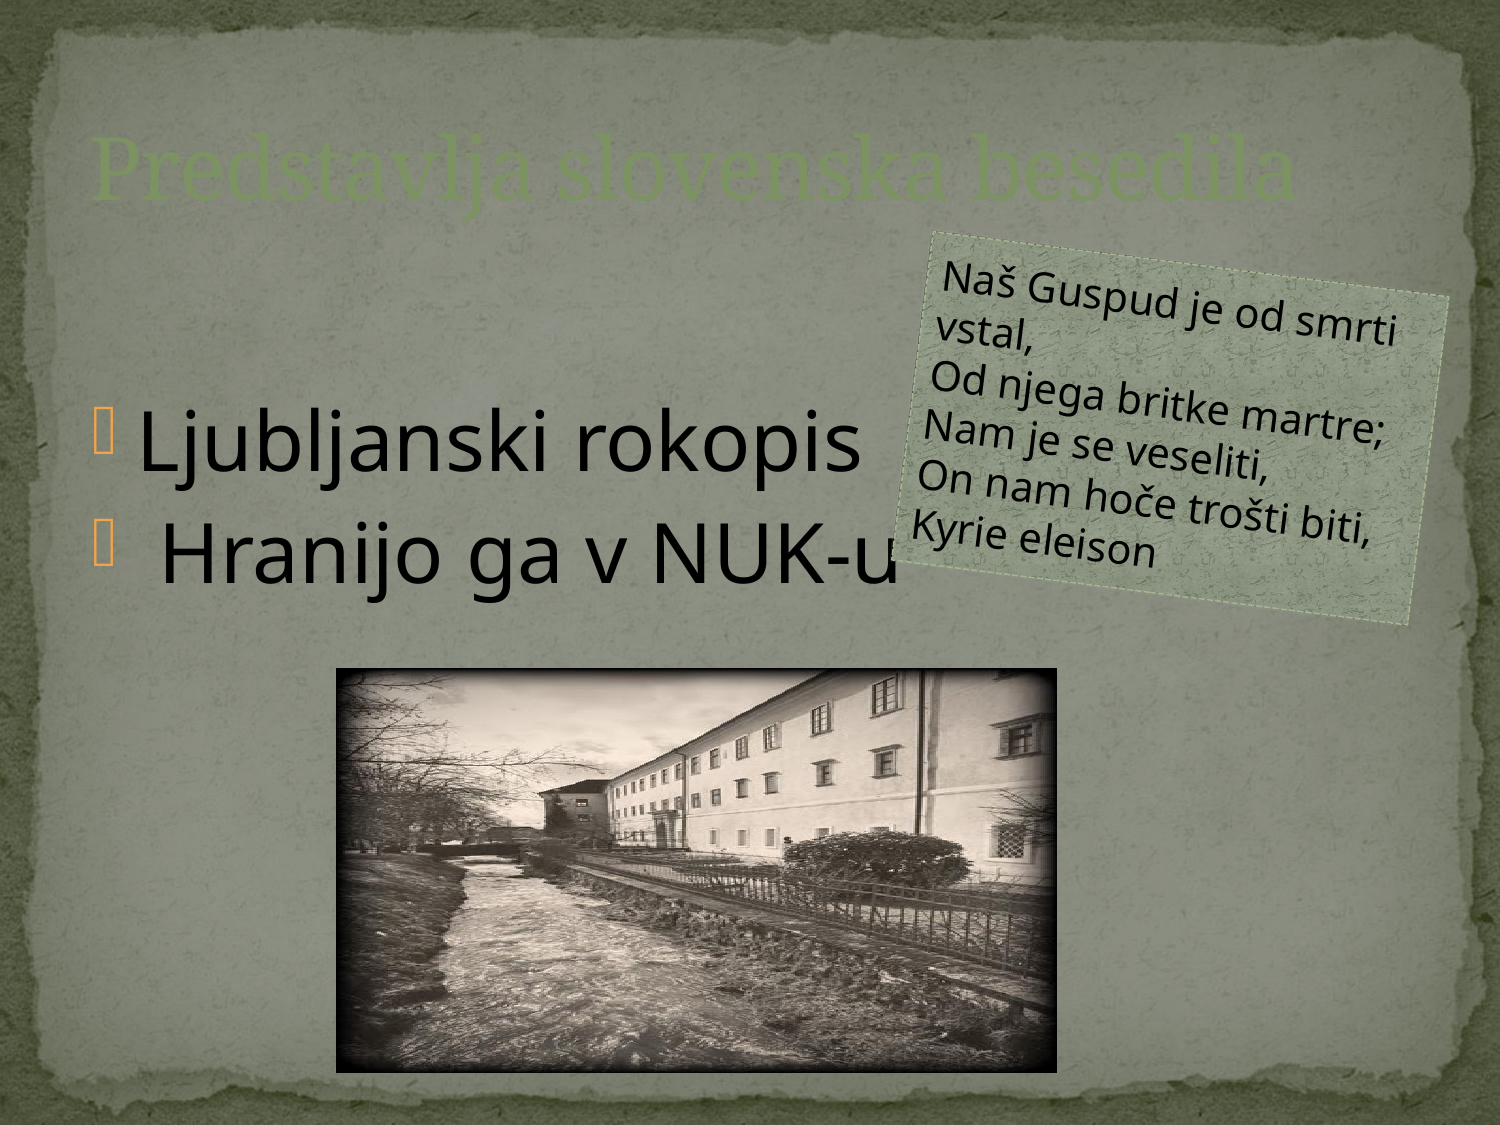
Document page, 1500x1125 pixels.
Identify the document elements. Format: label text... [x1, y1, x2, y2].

list Ljubljanski rokopis Hranijo ga v NUK-u [76, 302, 1427, 1053]
picture [0, 0, 1500, 1125]
text_box Naš Guspud je od smrti vstal, Od njega britke martre; Nam je se veseliti, On nam hoče trošti biti, Kyrie eleison [891, 231, 1449, 625]
title Predstavlja slovenska besedila [75, 24, 1425, 225]
